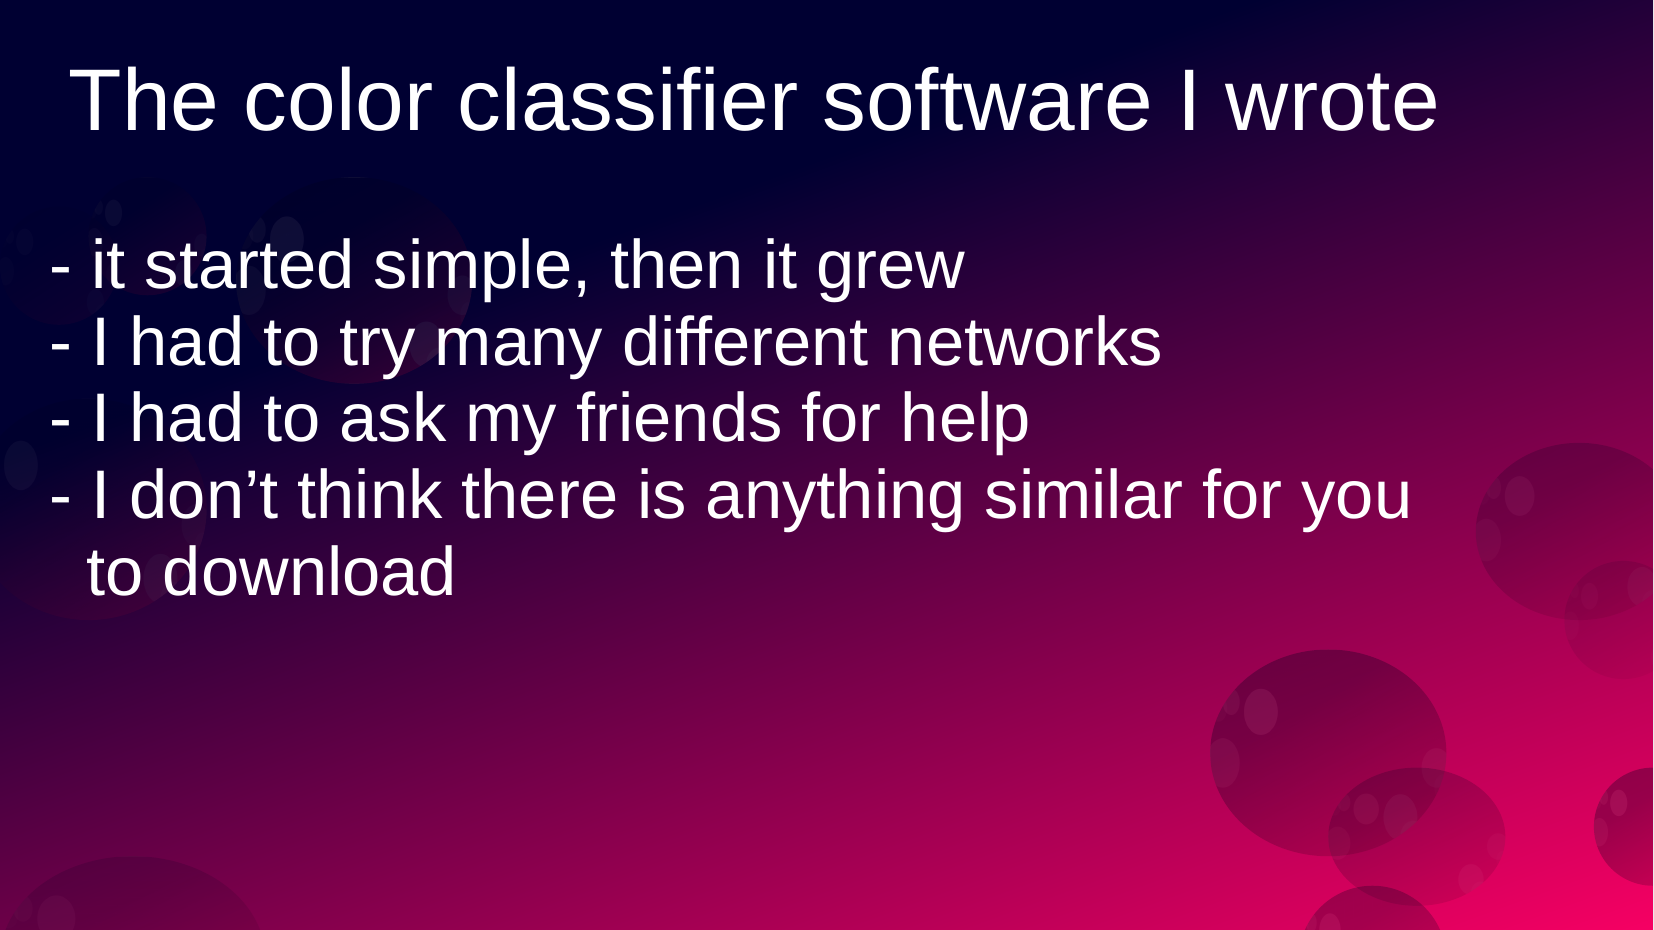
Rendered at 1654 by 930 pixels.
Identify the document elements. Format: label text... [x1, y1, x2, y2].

title The color classifier software I wrote - it started simple, then it grew - I had to try many different networks - I had to ask my friends for help - I don’t think there is anything similar for you to download [11, 17, 1488, 644]
picture [1648, 0, 1654, 930]
